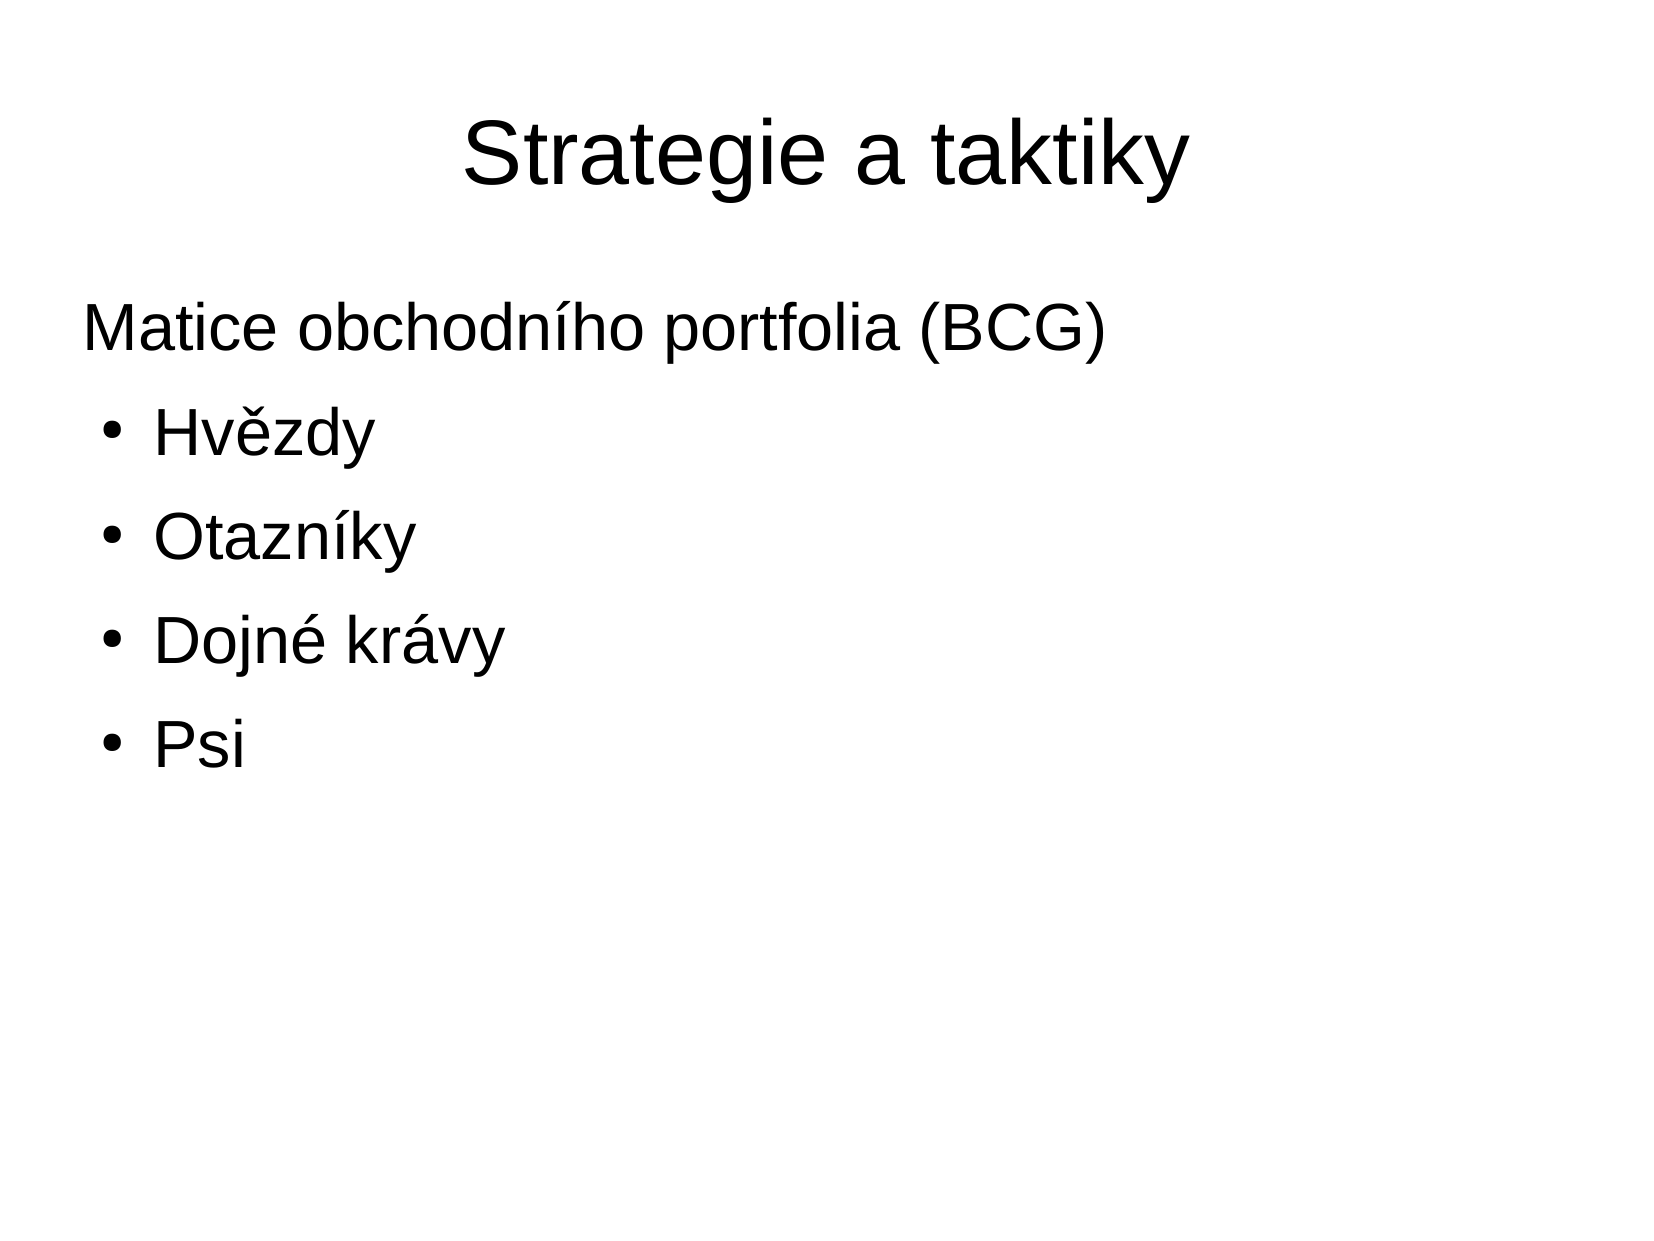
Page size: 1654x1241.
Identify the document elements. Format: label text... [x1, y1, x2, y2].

list Matice obchodního portfolia (BCG) Hvězdy Otazníky Dojné krávy Psi [82, 290, 1571, 1010]
title Strategie a taktiky [82, 49, 1571, 257]
